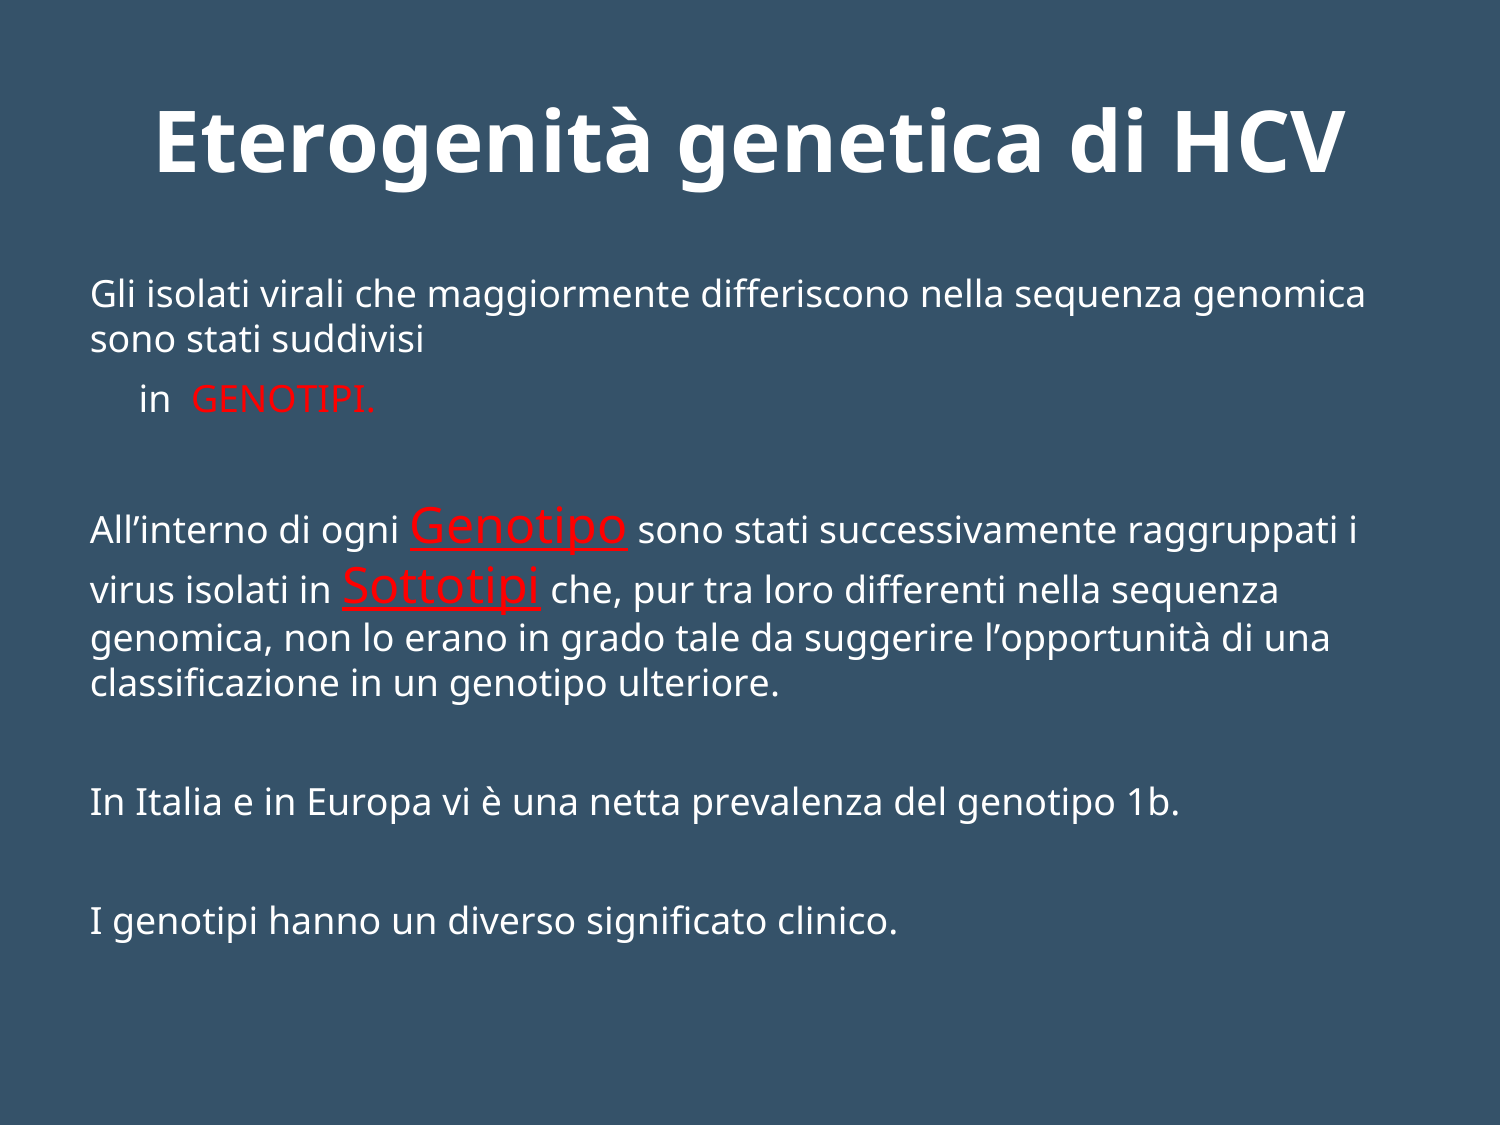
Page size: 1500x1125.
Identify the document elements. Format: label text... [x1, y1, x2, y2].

text_box Gli isolati virali che maggiormente differiscono nella sequenza genomica sono stati suddivisi in GENOTIPI. All’interno di ogni Genotipo sono stati successivamente raggruppati i virus isolati in Sottotipi che, pur tra loro differenti nella sequenza genomica, non lo erano in grado tale da suggerire l’opportunità di una classificazione in un genotipo ulteriore. In Italia e in Europa vi è una netta prevalenza del genotipo 1b. I genotipi hanno un diverso significato clinico. [75, 262, 1425, 1035]
text_box Eterogenità genetica di HCV [75, 28, 1425, 249]
